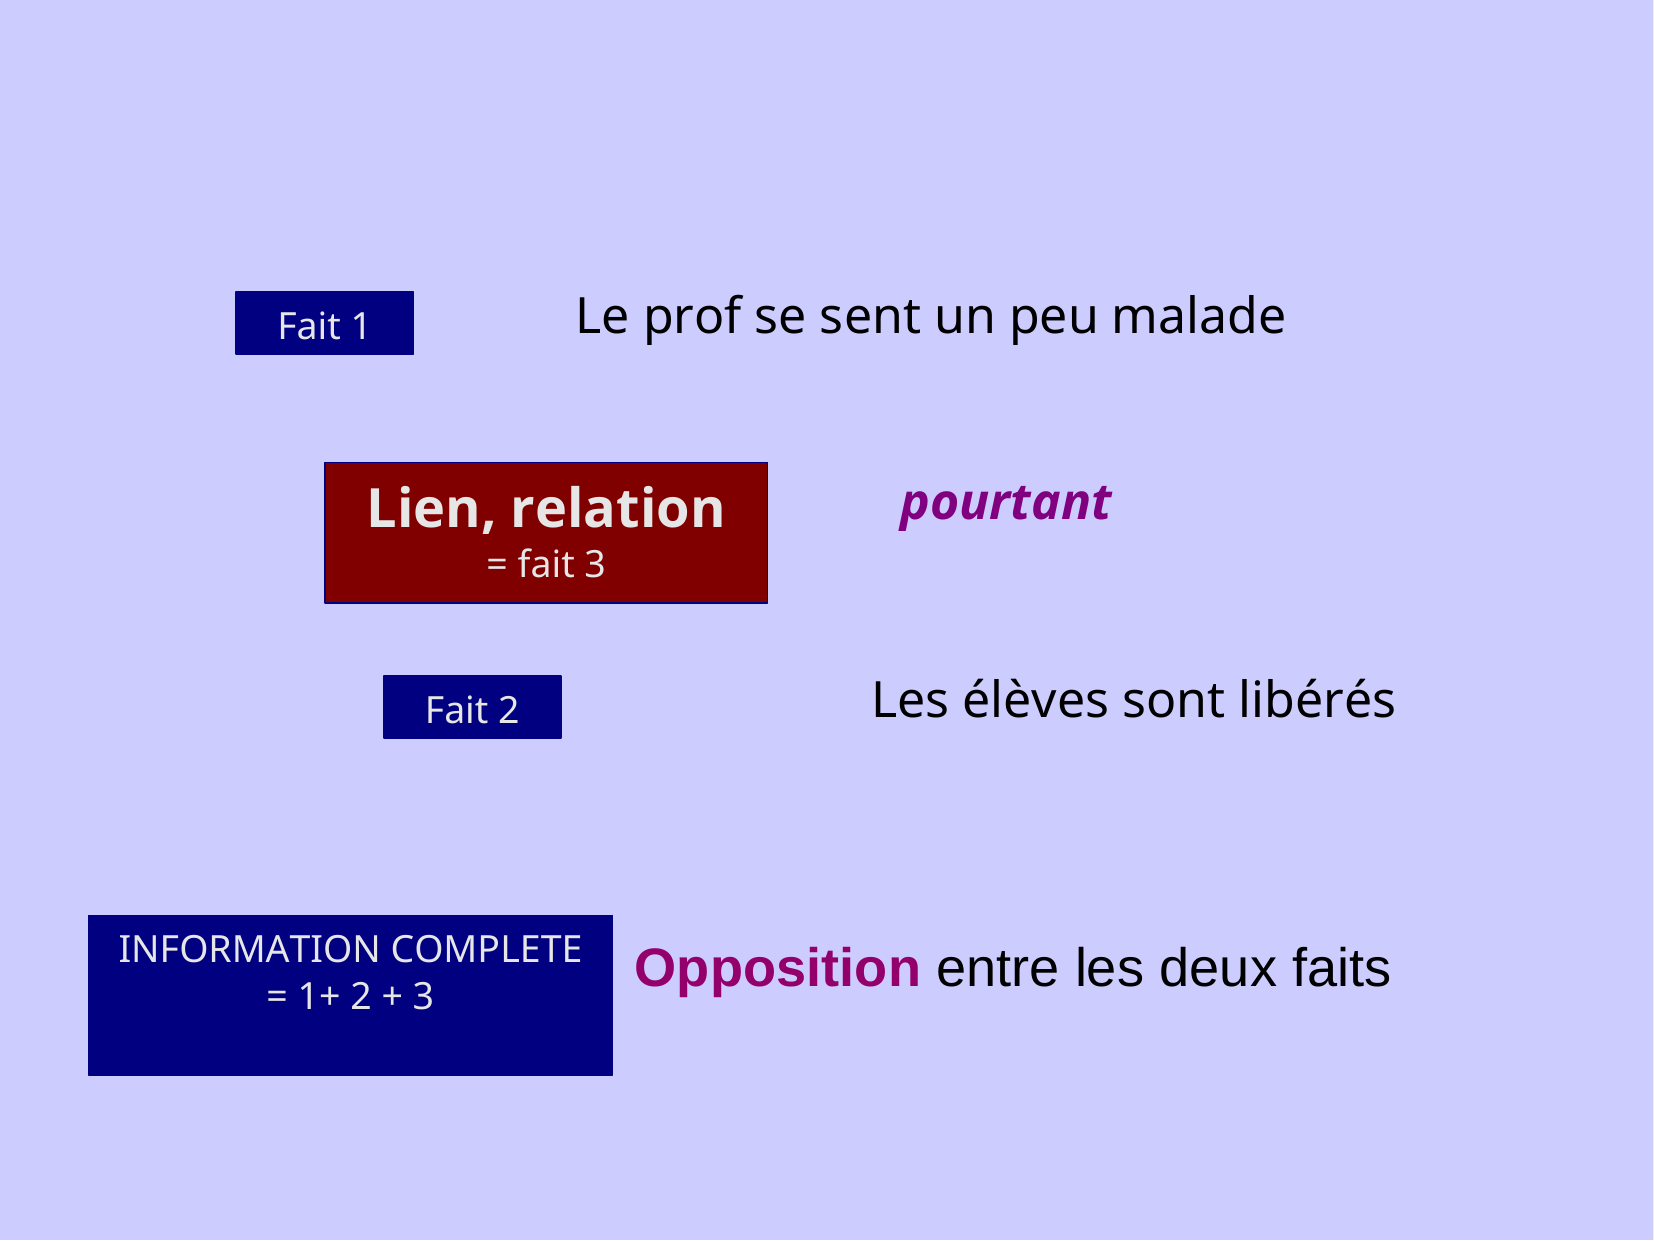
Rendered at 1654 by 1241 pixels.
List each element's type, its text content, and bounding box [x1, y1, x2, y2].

text_box Fait 2 [383, 676, 561, 739]
text_box INFORMATION COMPLETE = 1+ 2 + 3 [88, 915, 613, 1075]
text_box Lien, relation = fait 3 [324, 462, 768, 603]
text_box Fait 1 [236, 292, 414, 355]
text_box Les élèves sont libérés [856, 649, 1477, 735]
text_box Opposition entre les deux faits [620, 927, 1477, 1058]
text_box Le prof se sent un peu malade [560, 265, 1430, 384]
text_box pourtant [885, 464, 1506, 537]
